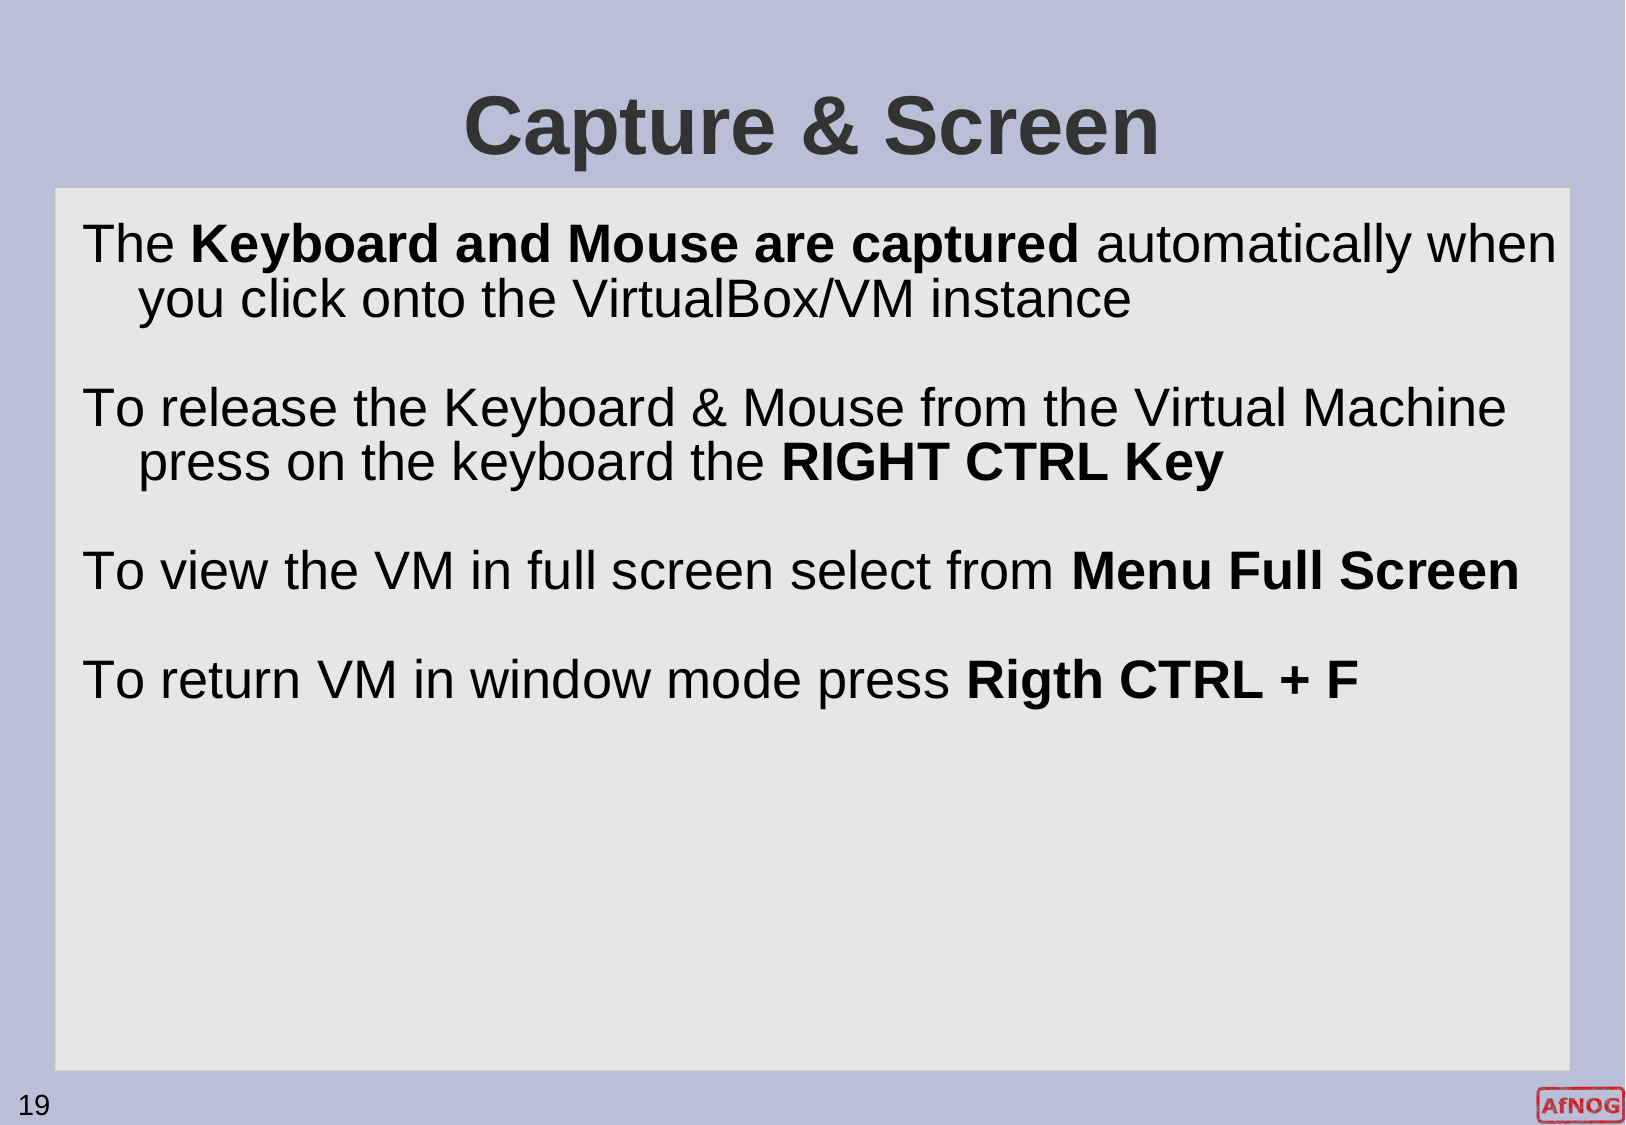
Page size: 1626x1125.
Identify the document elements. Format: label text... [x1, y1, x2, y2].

list The Keyboard and Mouse are captured automatically when you click onto the VirtualBox/VM instance To release the Keyboard & Mouse from the Virtual Machine press on the keyboard the RIGHT CTRL Key To view the VM in full screen select from Menu Full Screen To return VM in window mode press Rigth CTRL + F [82, 214, 1560, 957]
picture [1535, 1085, 1626, 1125]
title Capture & Screen [54, 44, 1570, 214]
